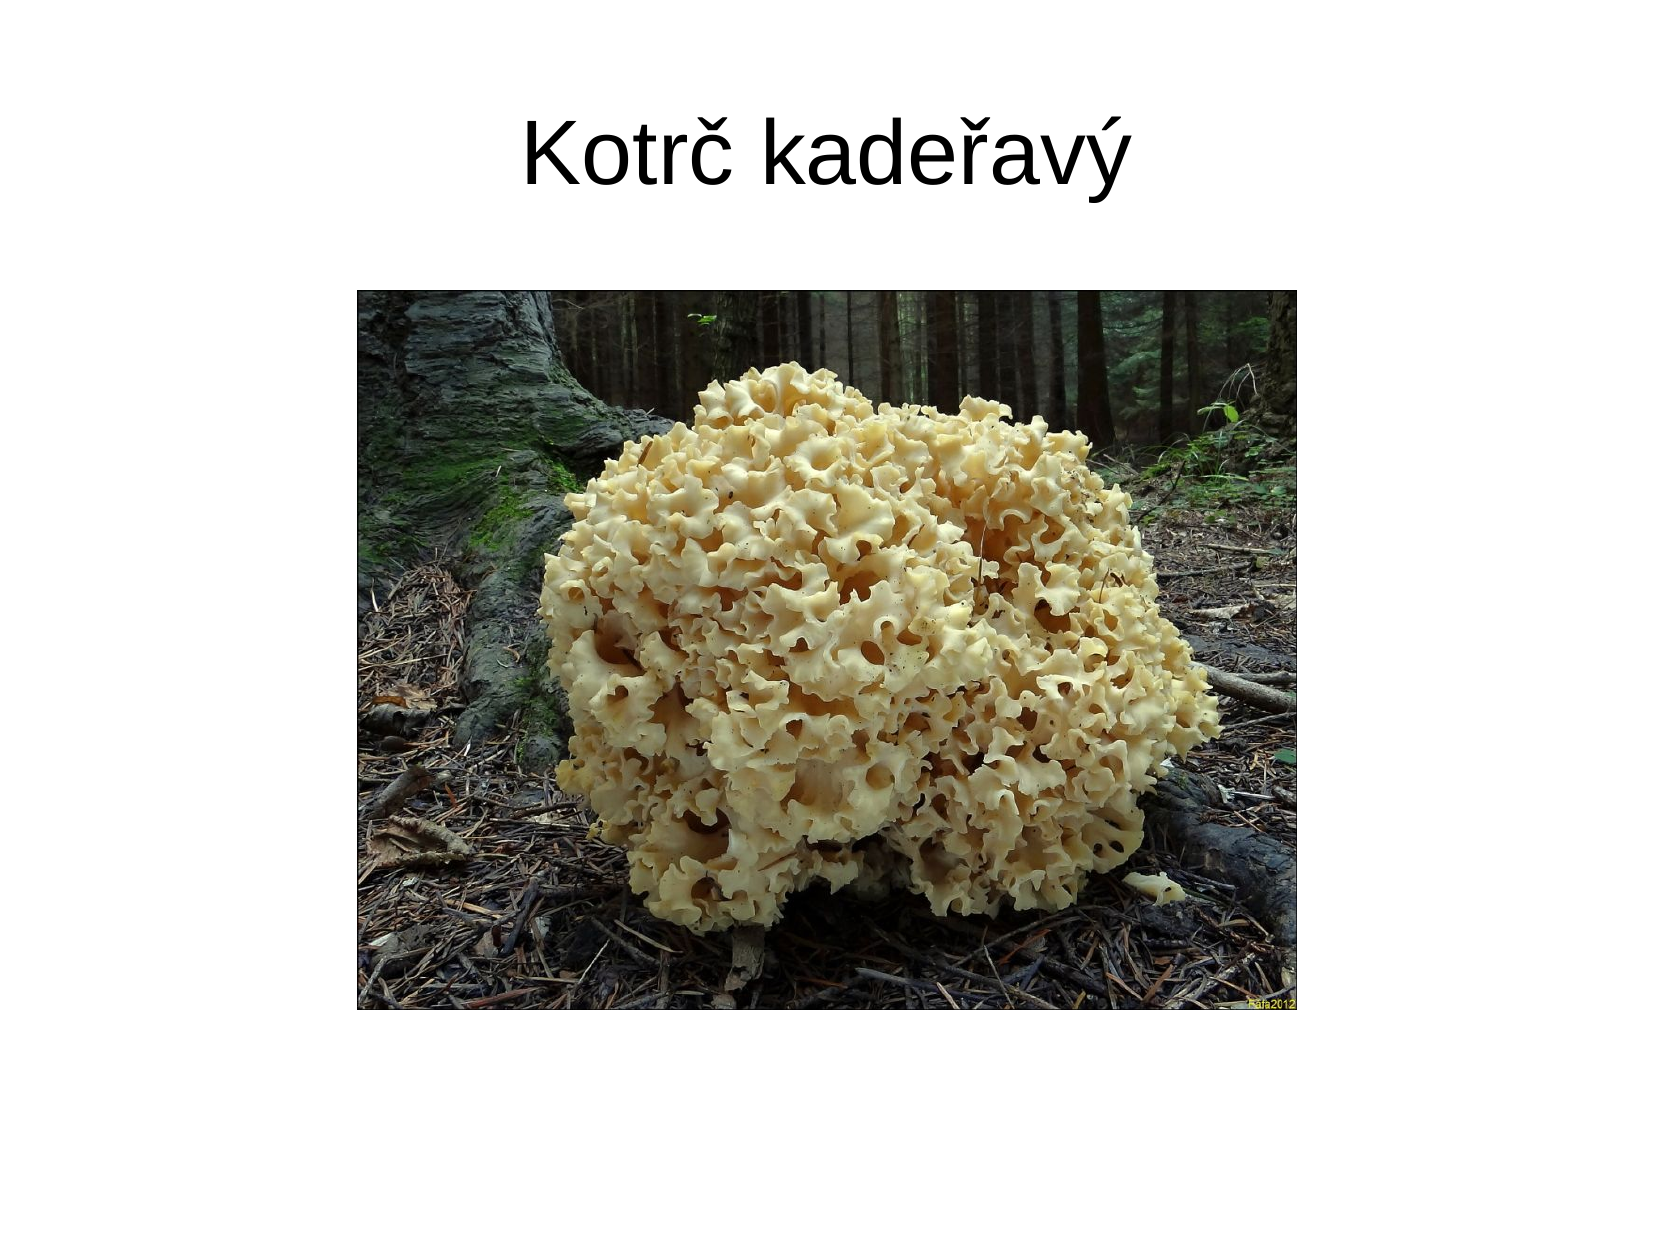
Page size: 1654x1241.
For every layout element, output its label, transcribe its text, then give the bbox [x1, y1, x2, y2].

title Kotrč kadeřavý [82, 49, 1571, 257]
picture [357, 290, 1297, 1010]
